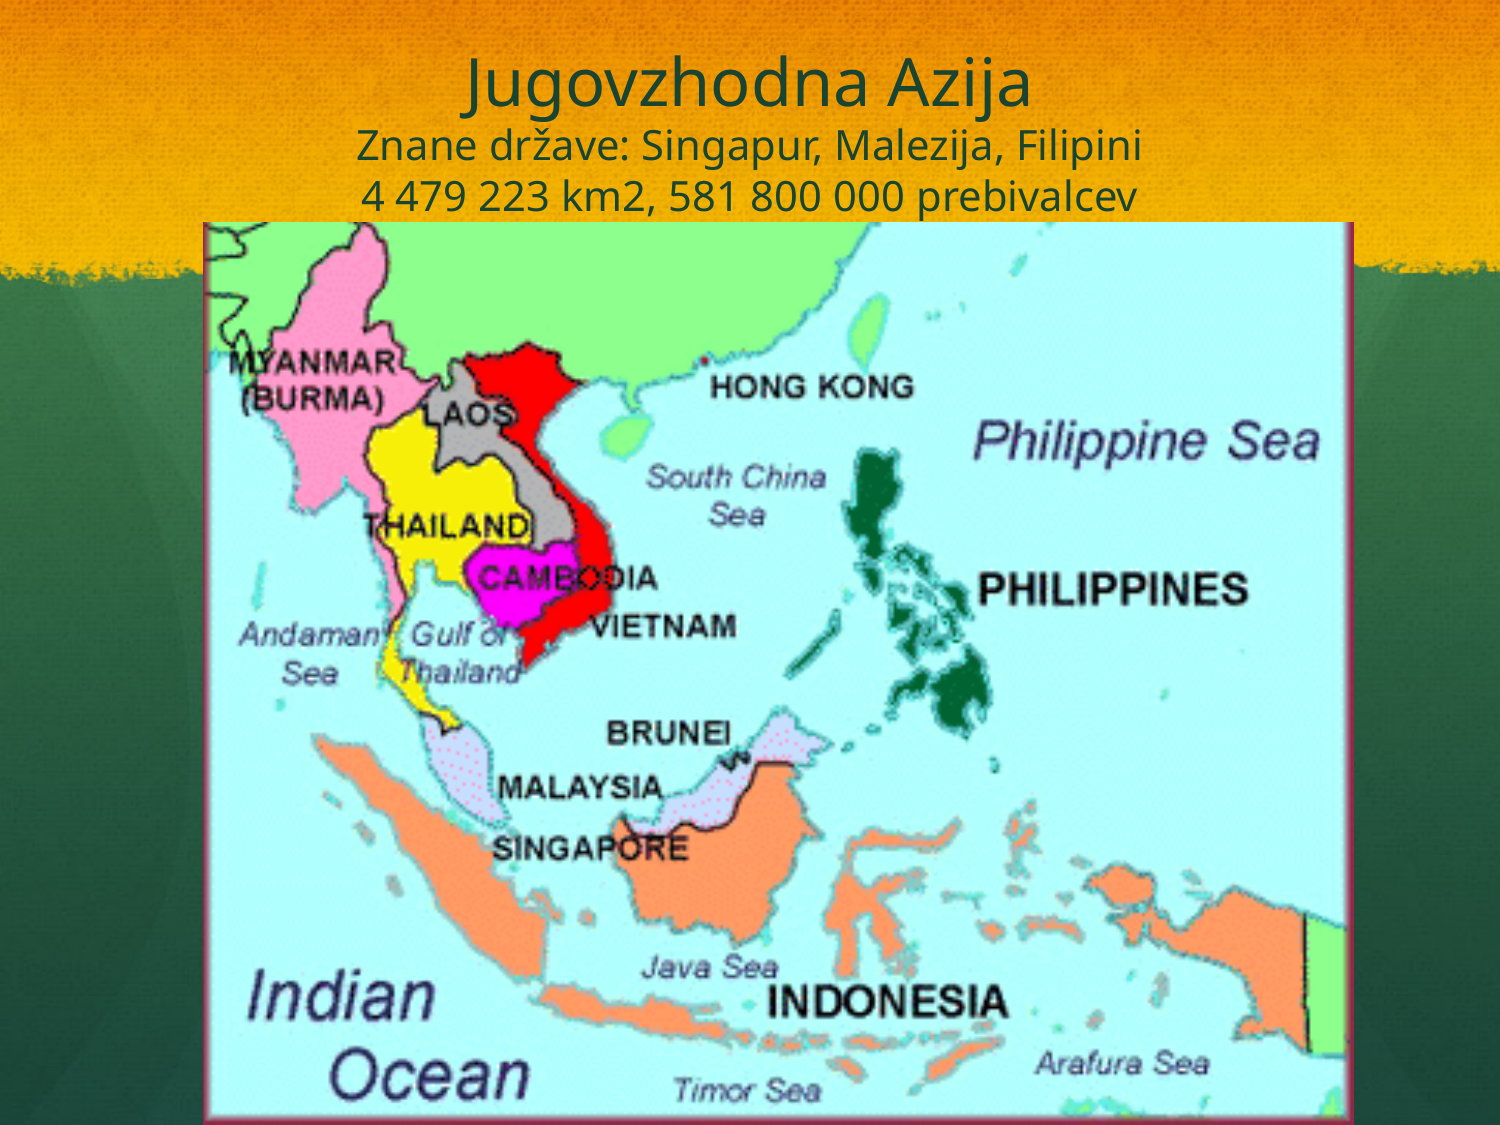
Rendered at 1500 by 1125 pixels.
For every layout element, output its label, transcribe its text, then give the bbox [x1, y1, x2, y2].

picture [0, 0, 1500, 1125]
title Jugovzhodna Azija Znane države: Singapur, Malezija, Filipini 4 479 223 km2, 581 800 000 prebivalcev [125, 12, 1375, 222]
